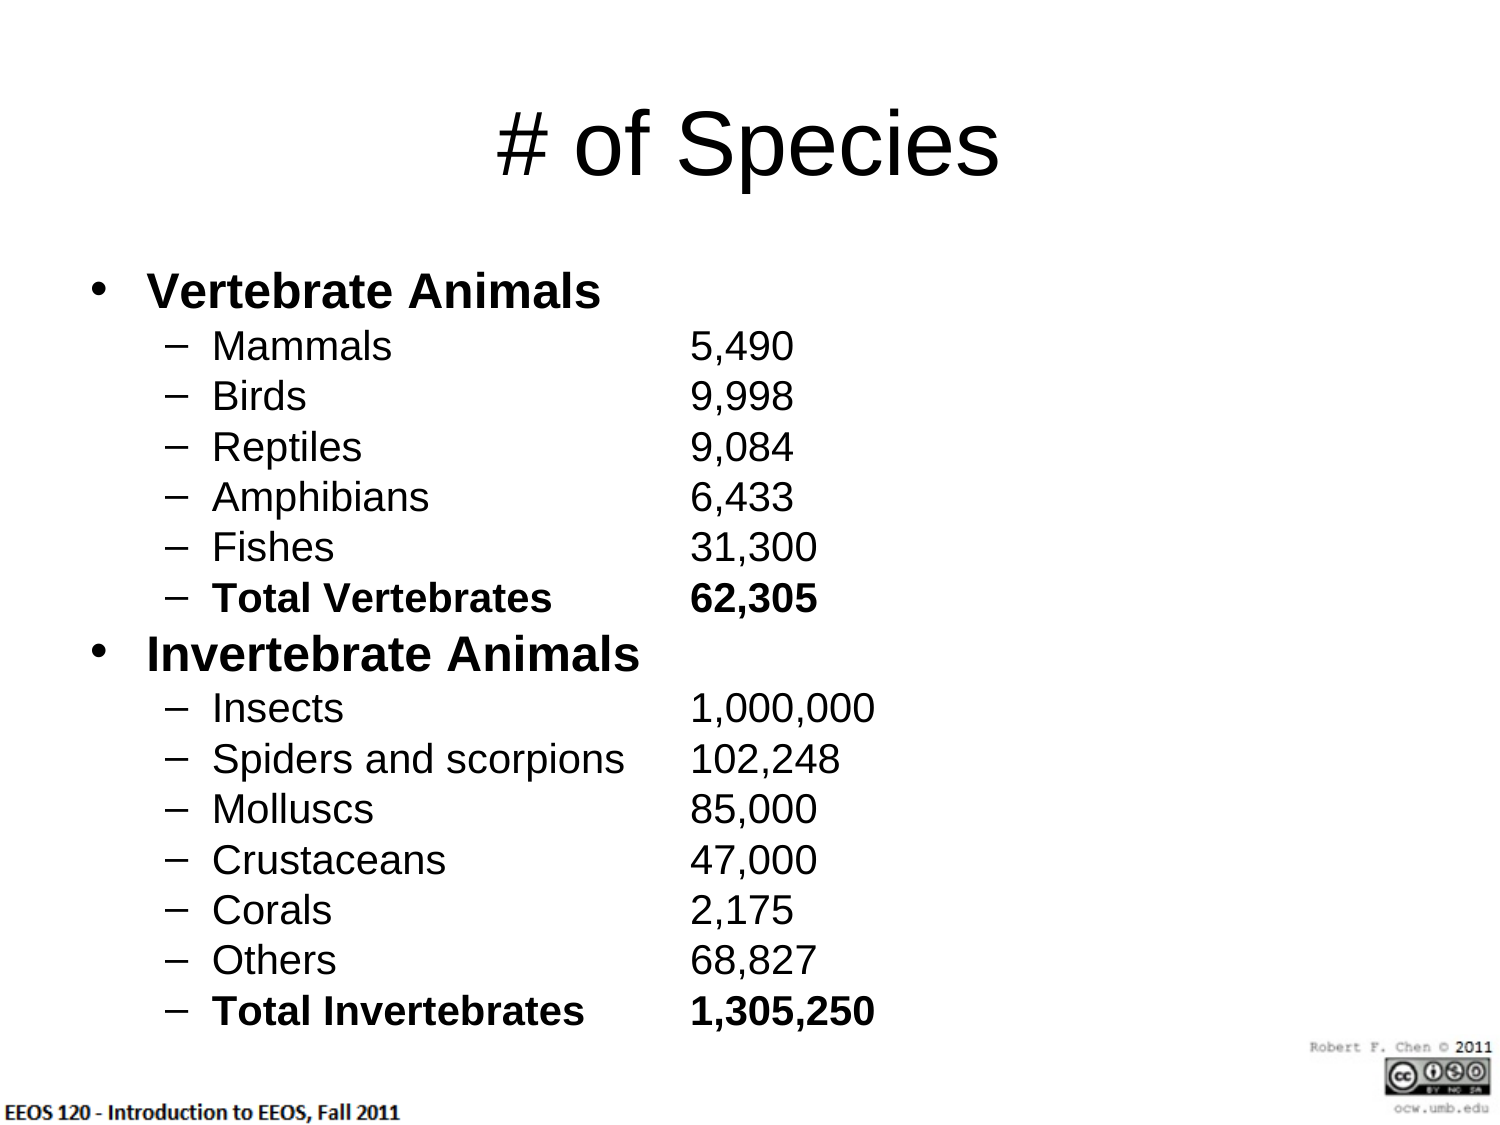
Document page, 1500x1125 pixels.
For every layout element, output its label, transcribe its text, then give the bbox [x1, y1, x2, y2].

picture [1304, 1034, 1500, 1125]
picture [0, 1094, 405, 1125]
list Vertebrate Animals Mammals 5,490 Birds 9,998 Reptiles 9,084 Amphibians 6,433 Fishes 31,300 Total Vertebrates 62,305 Invertebrate Animals Insects 1,000,000 Spiders and scorpions 102,248 Molluscs 85,000 Crustaceans 47,000 Corals 2,175 Others 68,827 Total Invertebrates 1,305,250 [75, 262, 1426, 1041]
title # of Species [75, 45, 1426, 233]
